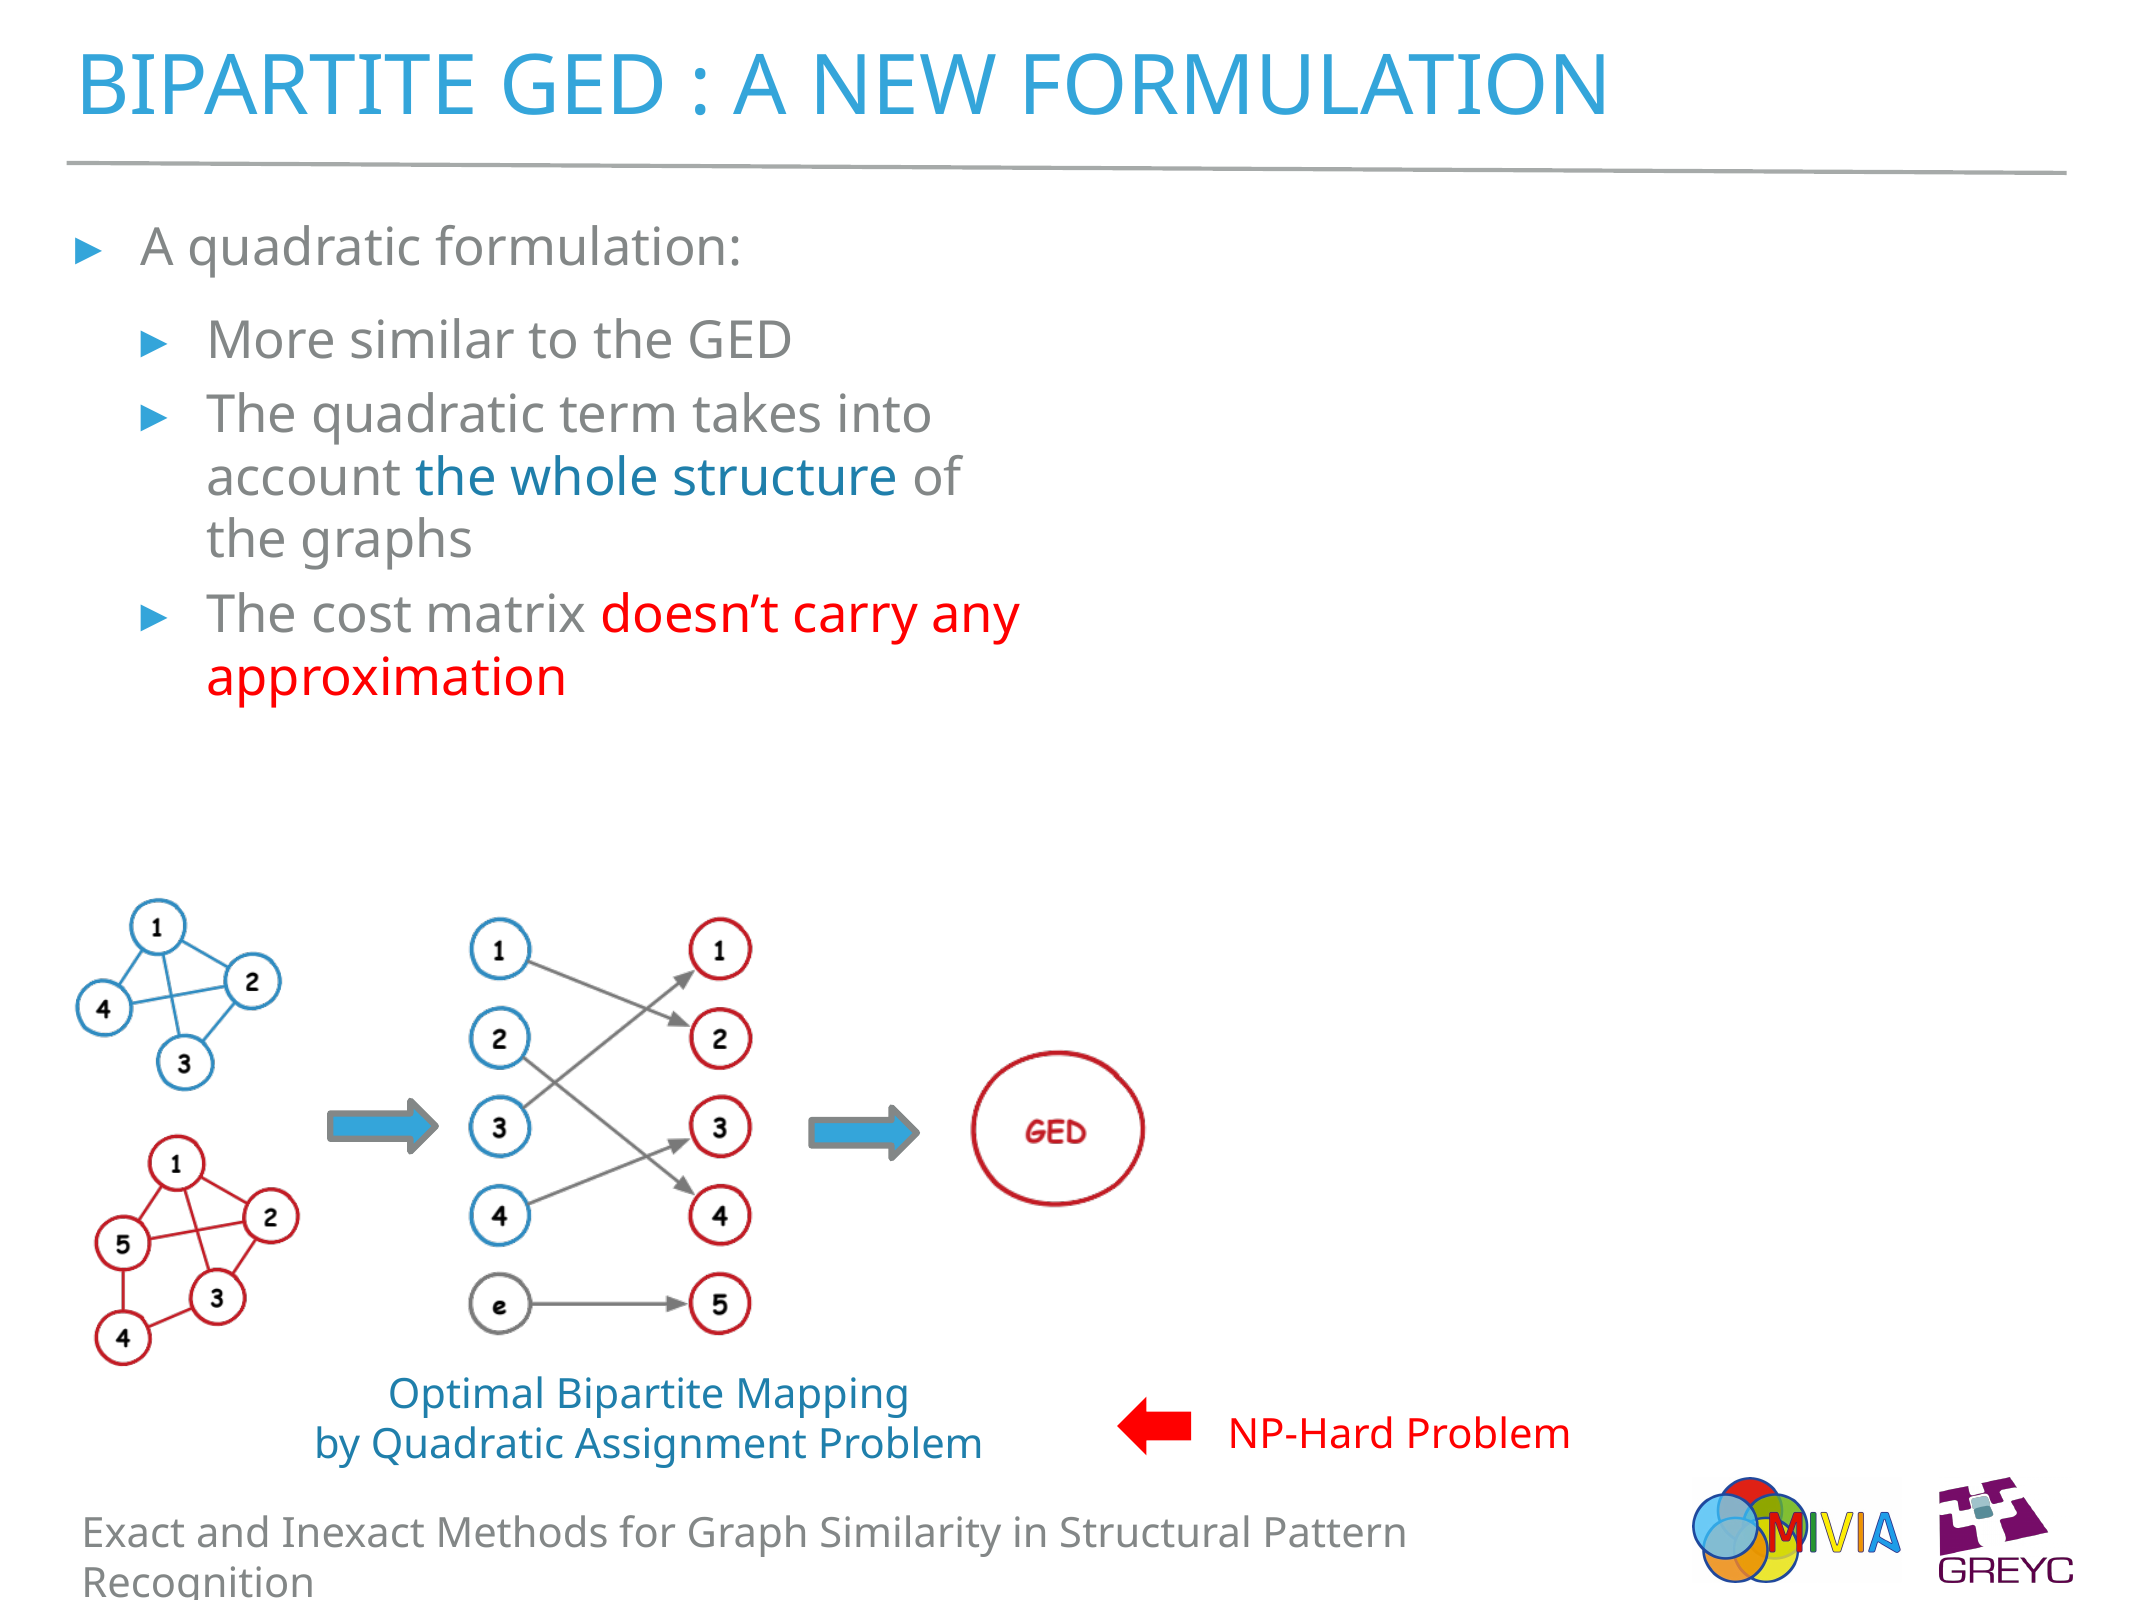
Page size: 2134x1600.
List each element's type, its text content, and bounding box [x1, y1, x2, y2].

picture [459, 909, 760, 1343]
picture [958, 1041, 1152, 1219]
picture [66, 889, 289, 1099]
picture [86, 1126, 307, 1373]
text_box Optimal Bipartite Mapping by Quadratic Assignment Problem [305, 1358, 993, 1476]
text_box [1118, 1399, 1191, 1453]
picture [1692, 1477, 1902, 1583]
picture [1939, 1477, 2073, 1583]
list A quadratic formulation: More similar to the GED The quadratic term takes into account the whole structure of the graphs The cost matrix doesn’t carry any approximation [66, 204, 1057, 718]
text_box [811, 1107, 917, 1159]
text_box [330, 1100, 436, 1152]
text_box NP-Hard Problem [1212, 1399, 1587, 1464]
title BIPARTITE GED : A NEW FORMULATION [66, 41, 1662, 161]
